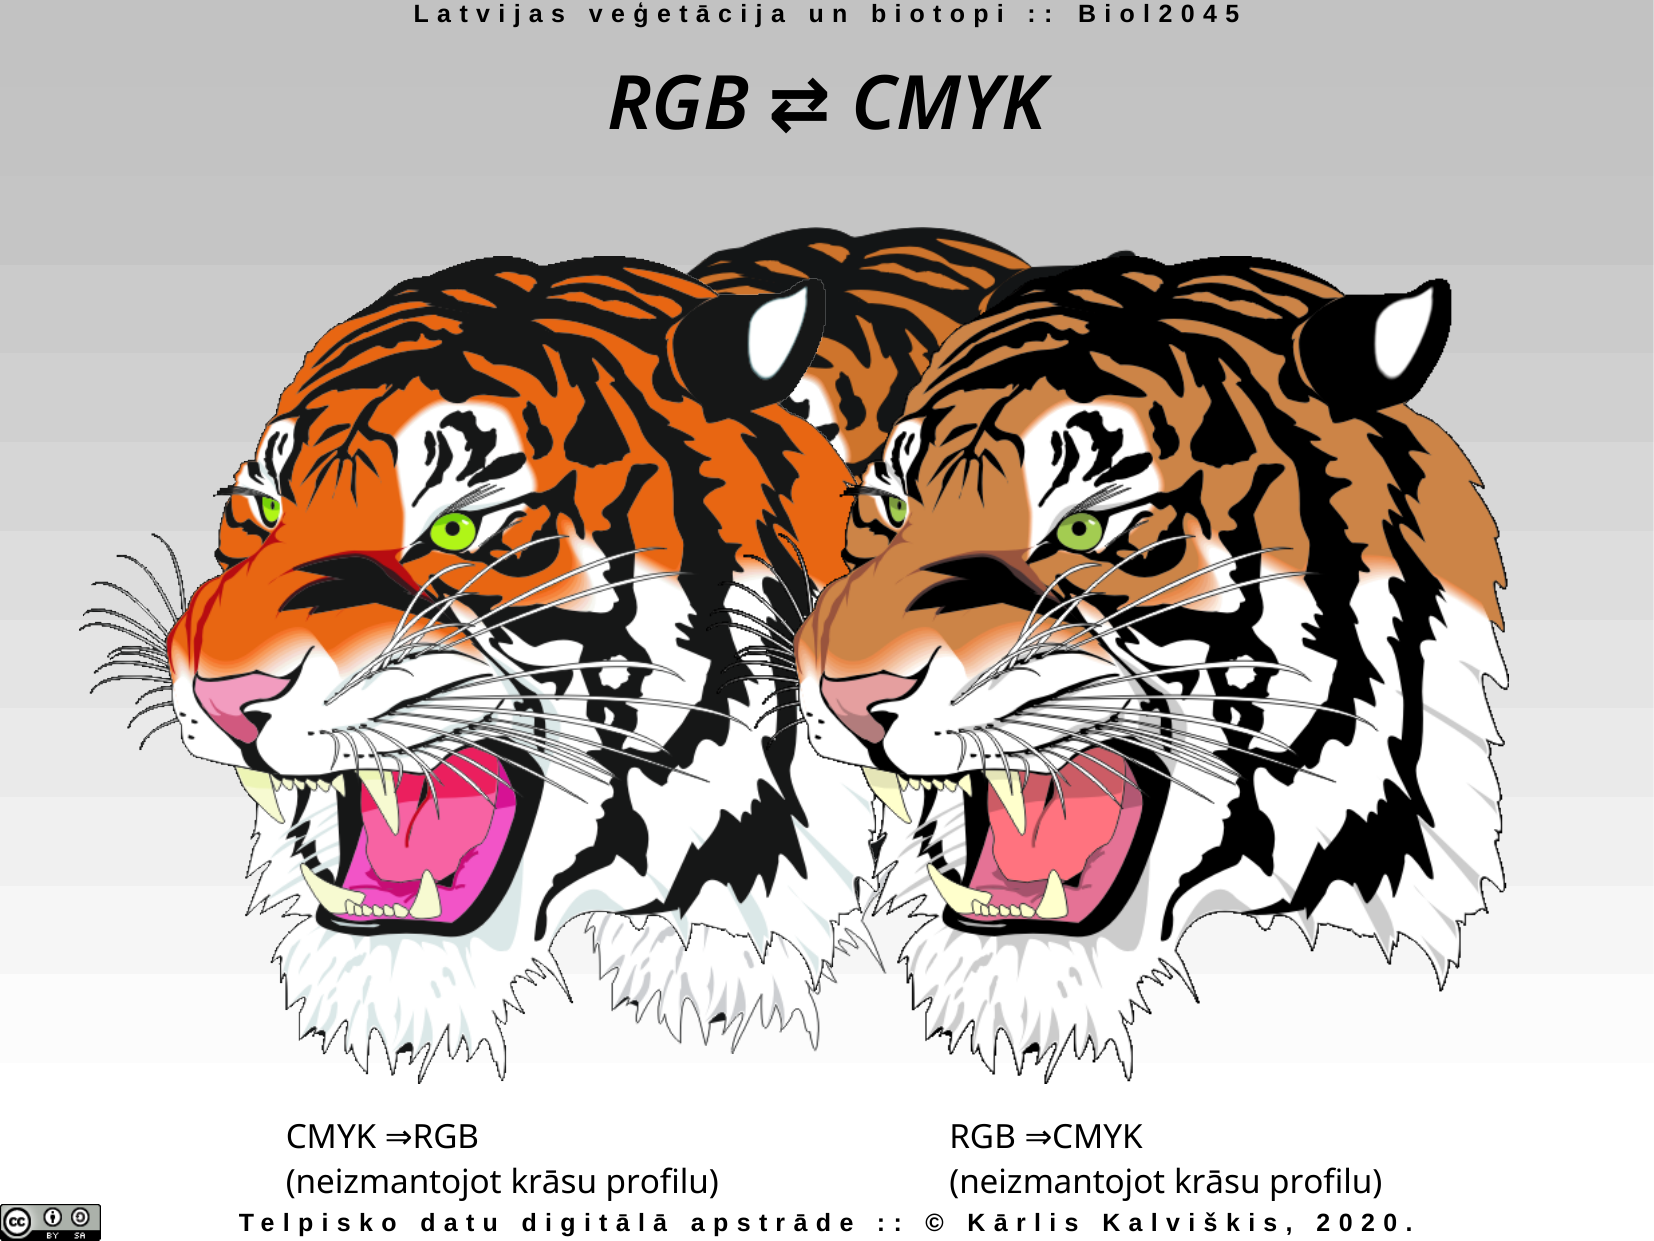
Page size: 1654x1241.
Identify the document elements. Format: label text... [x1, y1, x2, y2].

picture [0, 0, 1654, 1241]
title RGB ⇄ CMYK [29, 49, 1625, 258]
text_box CMYK ⇒RGB (neizmantojot krāsu profilu) [285, 1112, 698, 1193]
text_box RGB ⇒CMYK (neizmantojot krāsu profilu) [949, 1112, 1361, 1193]
